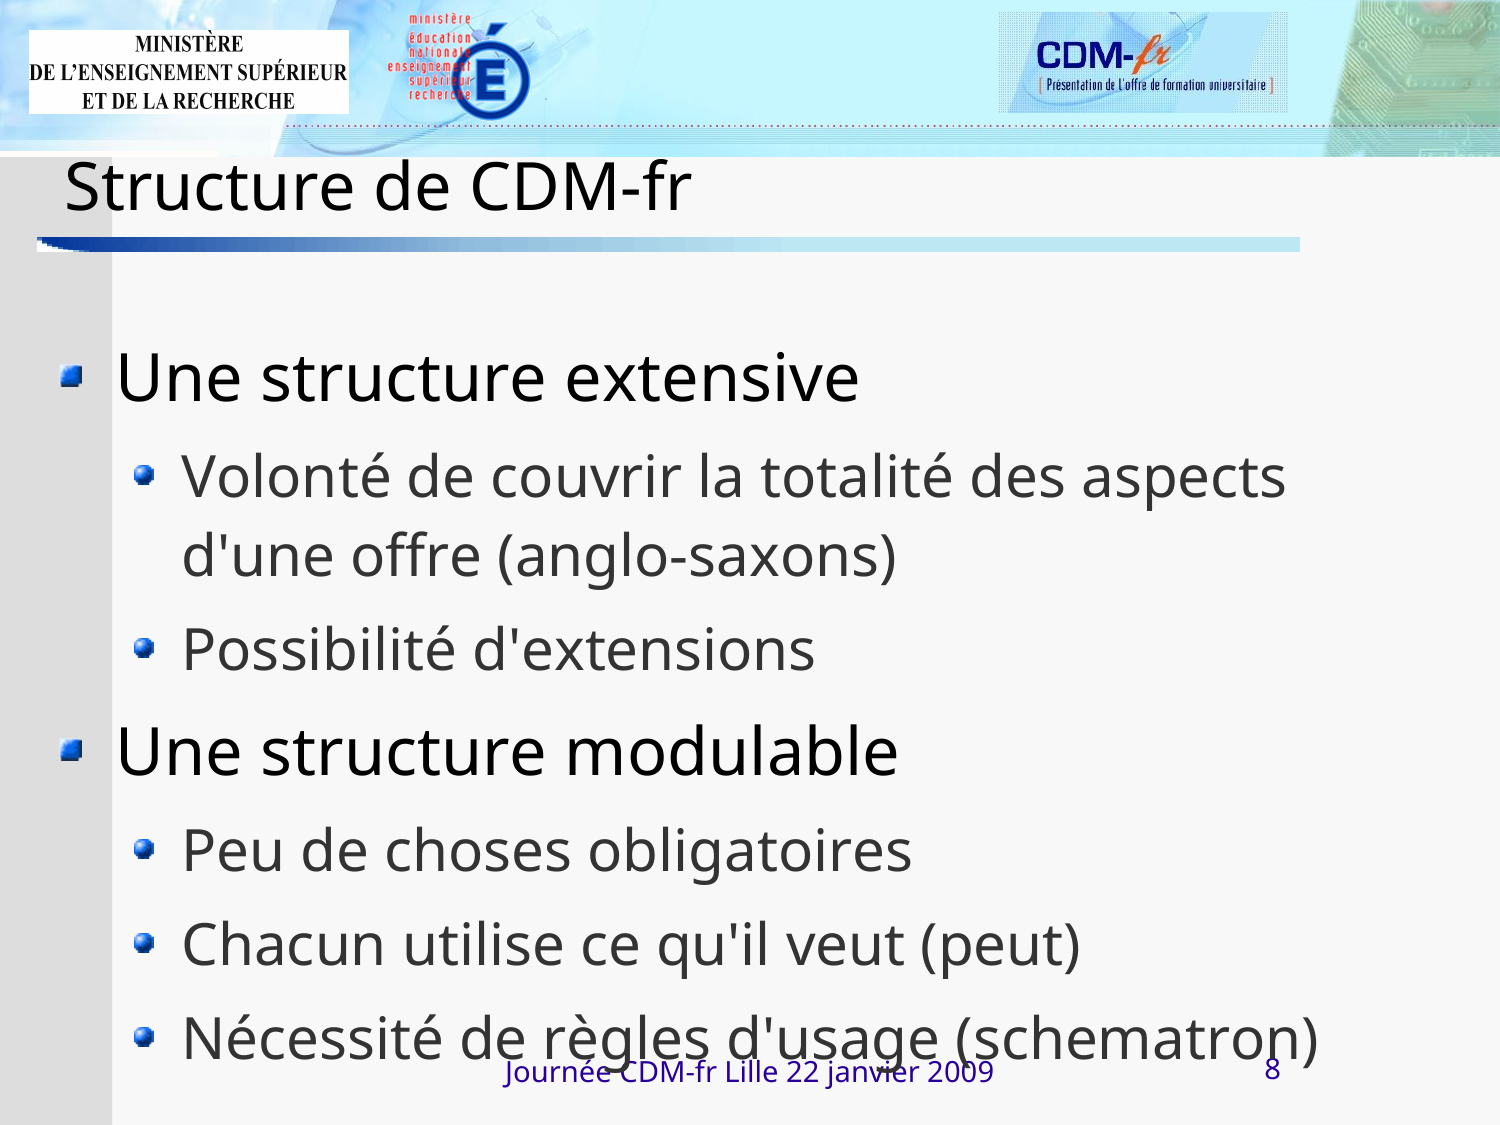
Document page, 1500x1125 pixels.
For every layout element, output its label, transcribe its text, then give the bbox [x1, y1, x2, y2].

list Une structure extensive Volonté de couvrir la totalité des aspects d'une offre (anglo-saxons) Possibilité d'extensions Une structure modulable Peu de choses obligatoires Chacun utilise ce qu'il veut (peut) Nécessité de règles d'usage (schematron) [59, 329, 1431, 989]
picture [134, 1027, 154, 1047]
picture [0, 0, 1500, 157]
picture [37, 237, 1300, 252]
title Structure de CDM-fr [50, 137, 1463, 238]
